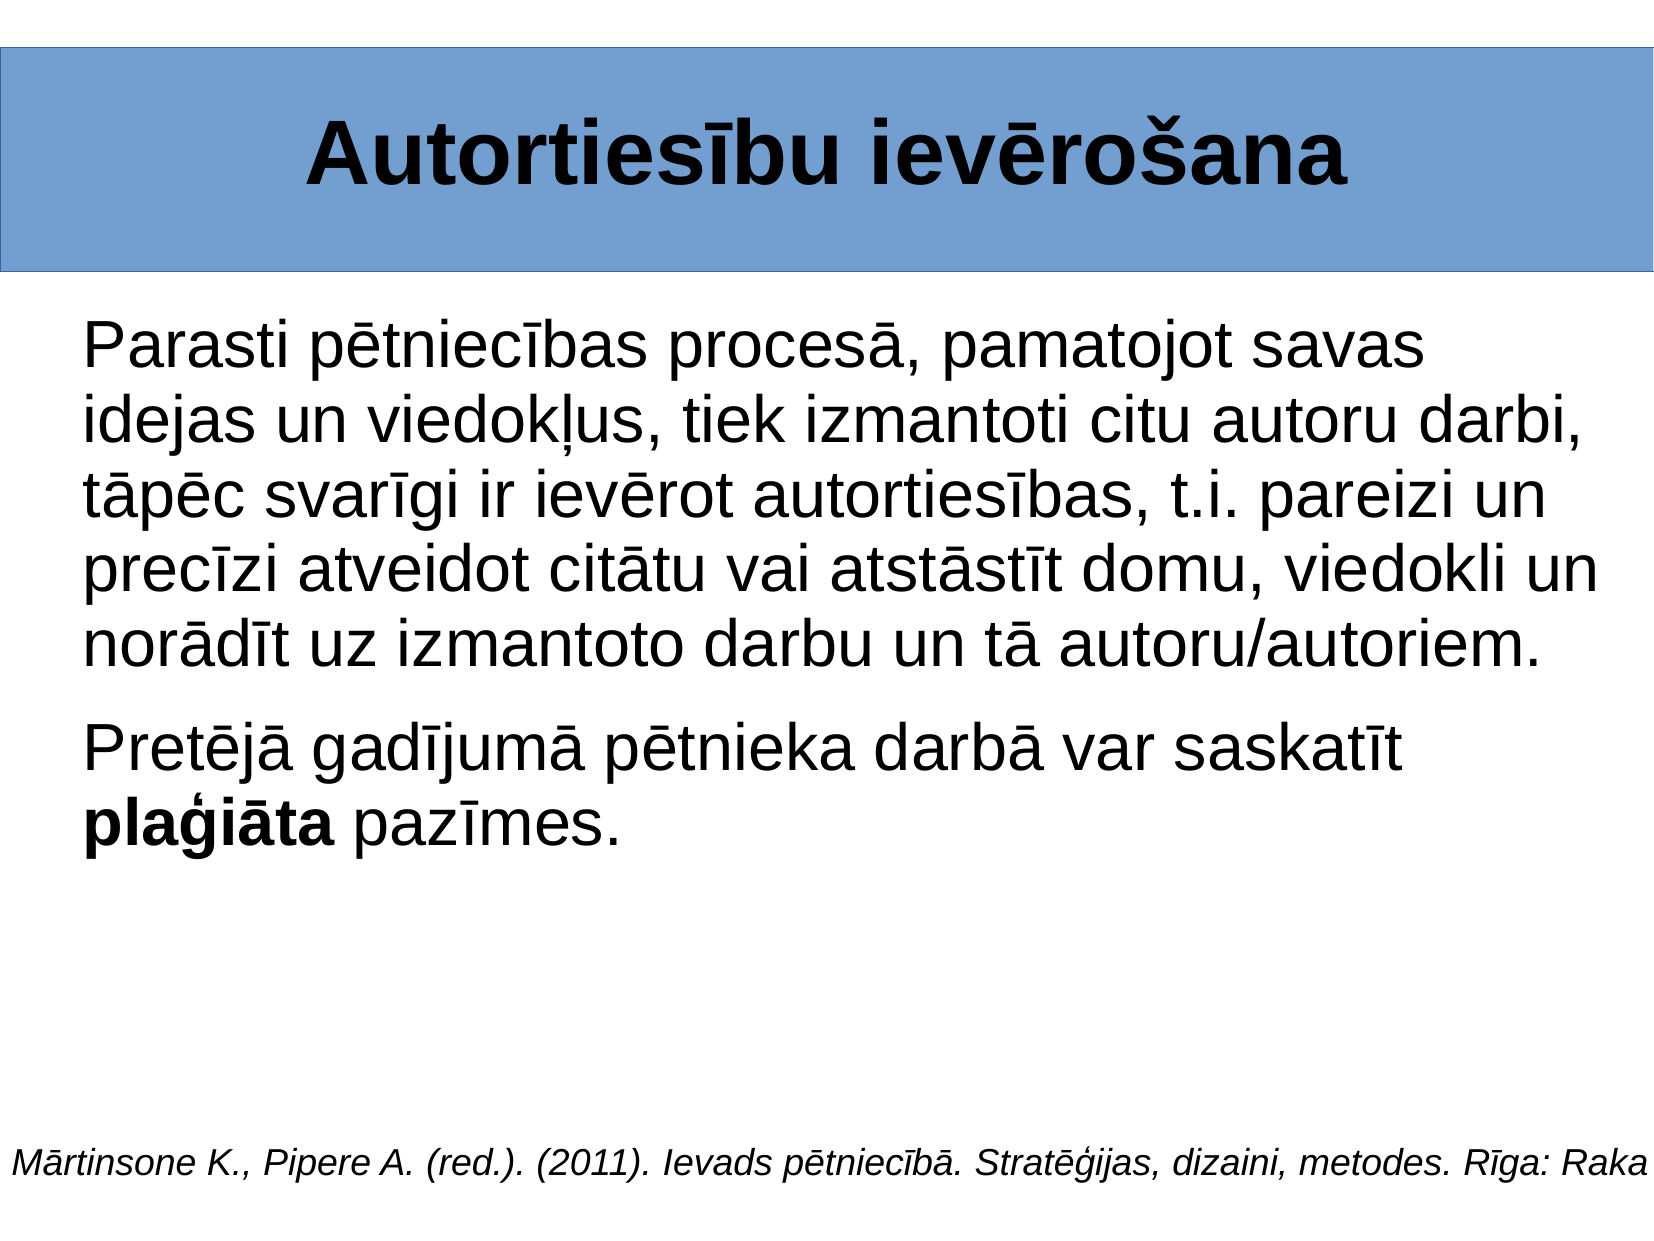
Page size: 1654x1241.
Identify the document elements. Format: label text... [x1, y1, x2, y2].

title Autortiesību ievērošana [82, 49, 1571, 257]
text_box [0, 47, 1654, 272]
text_box Mārtinsone K., Pipere A. (red.). (2011). Ievads pētniecībā. Stratēģijas, dizaini, metodes. Rīga: Raka [0, 1133, 1654, 1191]
list Parasti pētniecības procesā, pamatojot savas idejas un viedokļus, tiek izmantoti citu autoru darbi, tāpēc svarīgi ir ievērot autortiesības, t.i. pareizi un precīzi atveidot citātu vai atstāstīt domu, viedokli un norādīt uz izmantoto darbu un tā autoru/autoriem. Pretējā gadījumā pētnieka darbā var saskatīt plaģiāta pazīmes. [82, 307, 1619, 1099]
